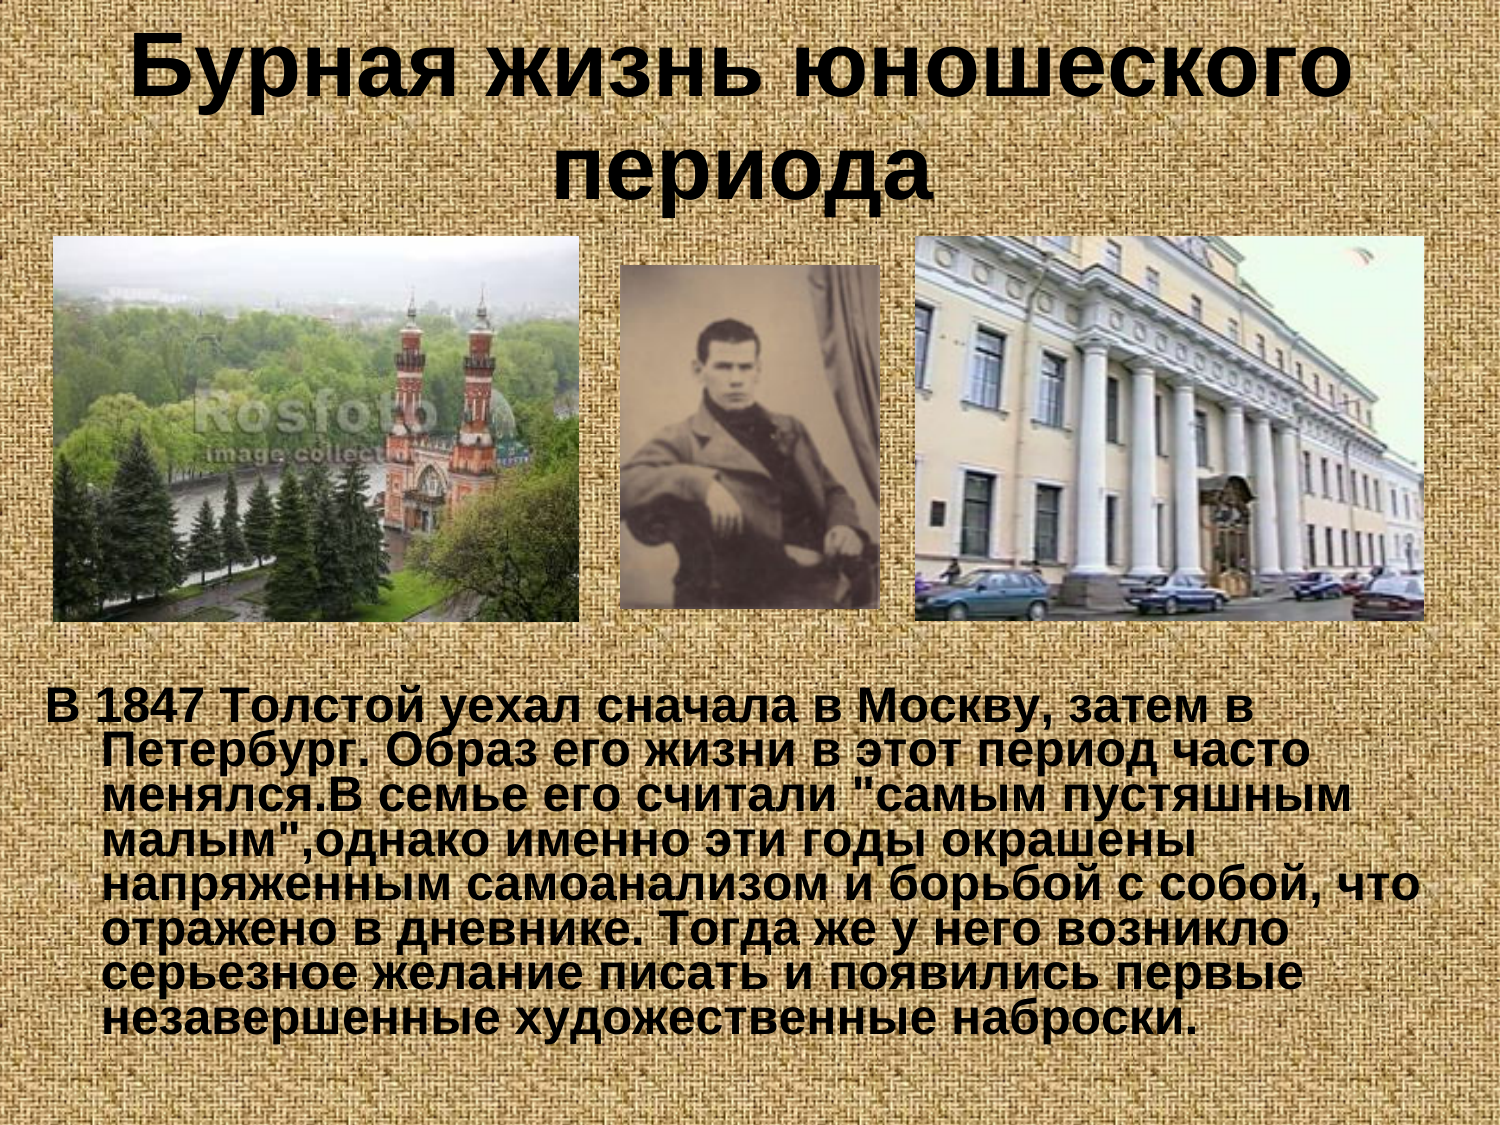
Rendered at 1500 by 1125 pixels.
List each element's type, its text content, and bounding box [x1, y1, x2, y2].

list В 1847 Толстой уехал сначала в Москву, затем в Петербург. Образ его жизни в этот период часто менялся.В семье его считали "самым пустяшным малым",однако именно эти годы окрашены напряженным самоанализом и борьбой с собой, что отражено в дневнике. Тогда же у него возникло серьезное желание писать и появились первые незавершенные художественные наброски. [29, 679, 1477, 1071]
picture [0, 0, 1500, 1125]
text_box [620, 265, 880, 609]
title Бурная жизнь юношеского периода [67, 3, 1418, 230]
